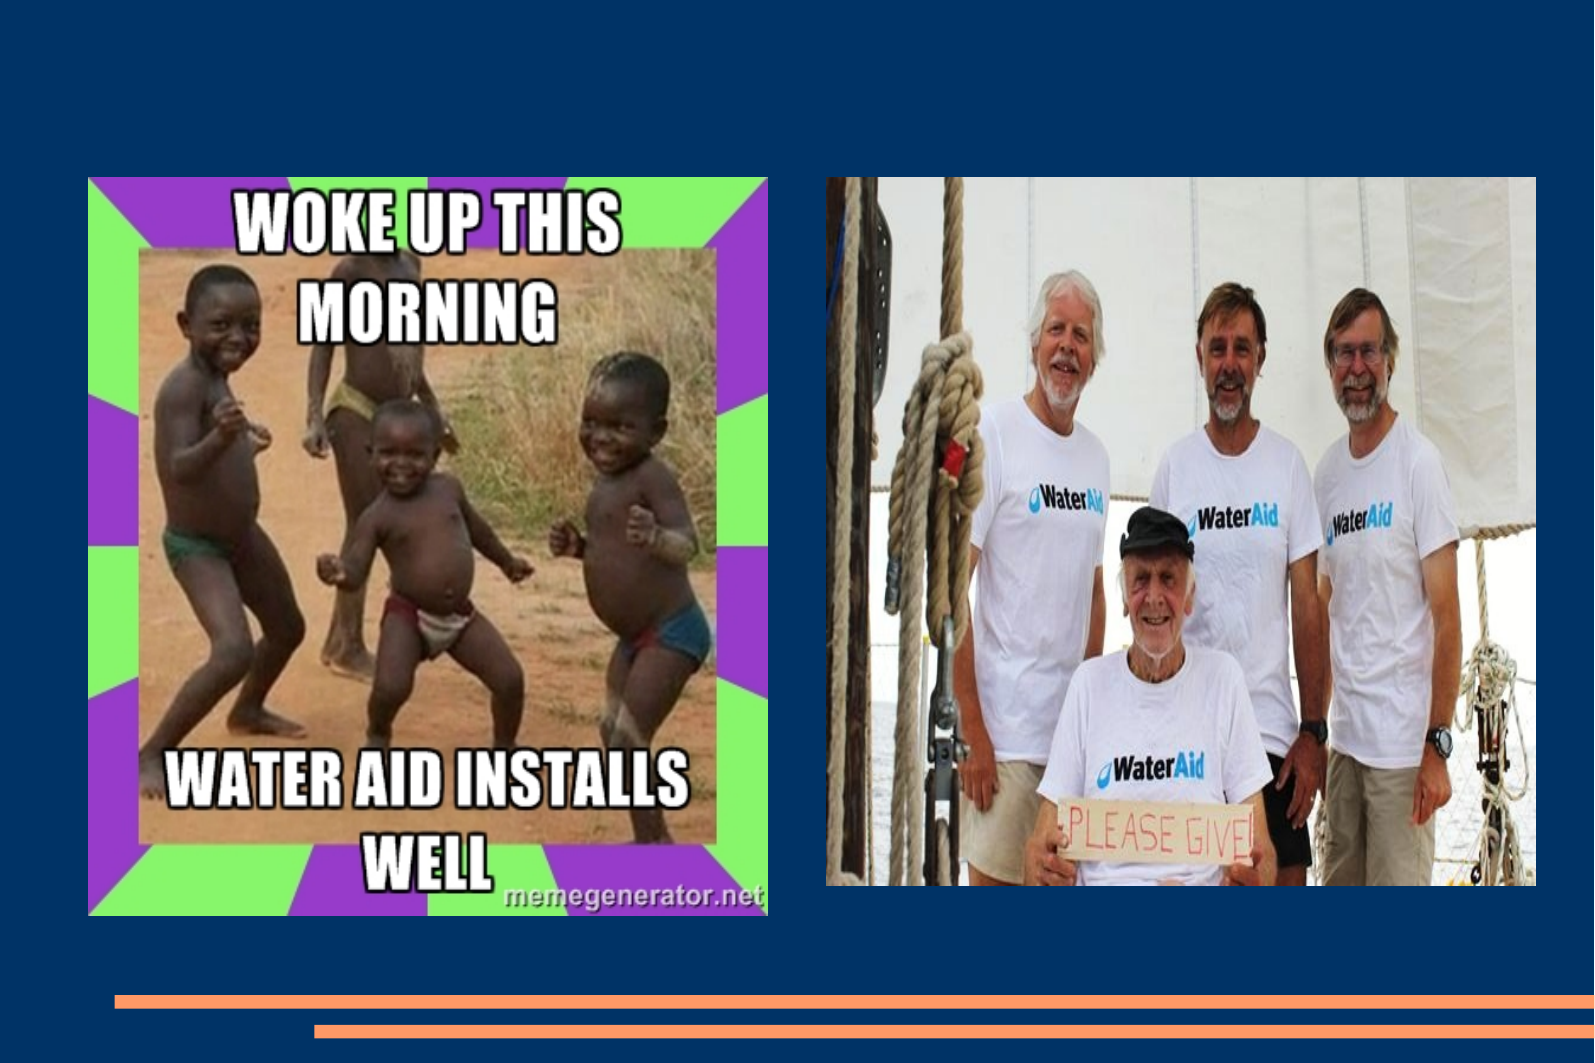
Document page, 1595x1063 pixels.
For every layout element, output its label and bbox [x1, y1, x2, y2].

picture [826, 177, 1536, 886]
picture [88, 177, 768, 916]
